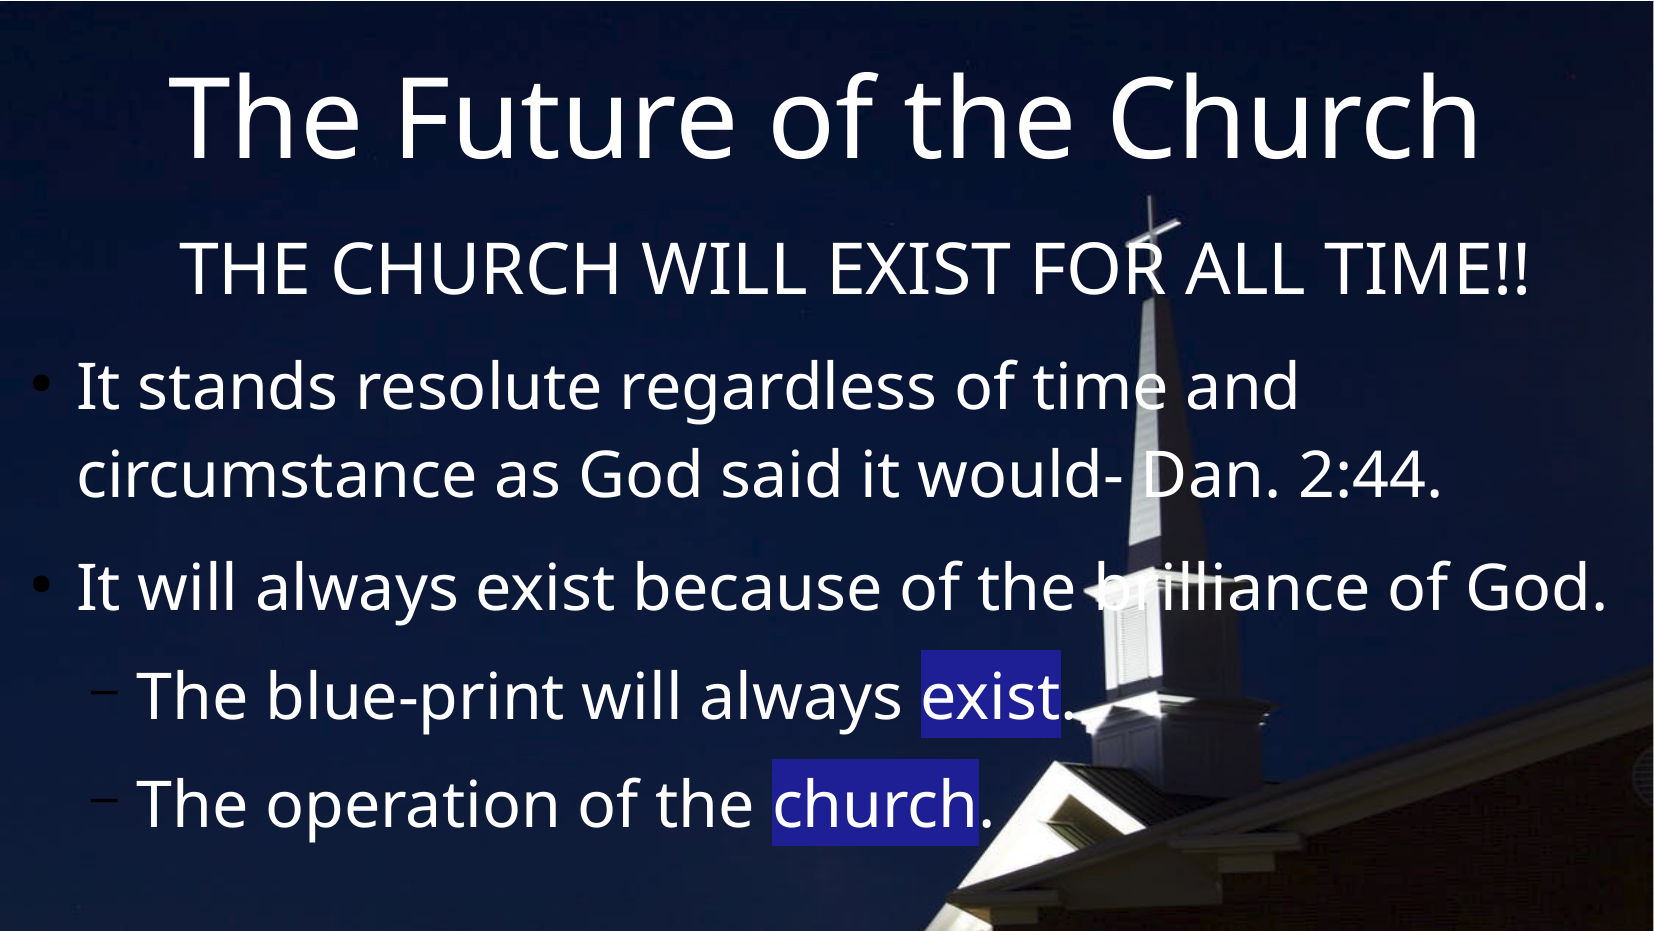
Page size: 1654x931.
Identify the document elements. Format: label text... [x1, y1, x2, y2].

title The Future of the Church [82, 37, 1571, 193]
picture [0, 1, 1654, 931]
list THE CHURCH WILL EXIST FOR ALL TIME!! It stands resolute regardless of time and circumstance as God said it would- Dan. 2:44. It will always exist because of the brilliance of God. The blue-print will always exist. The operation of the church. [15, 217, 1636, 901]
